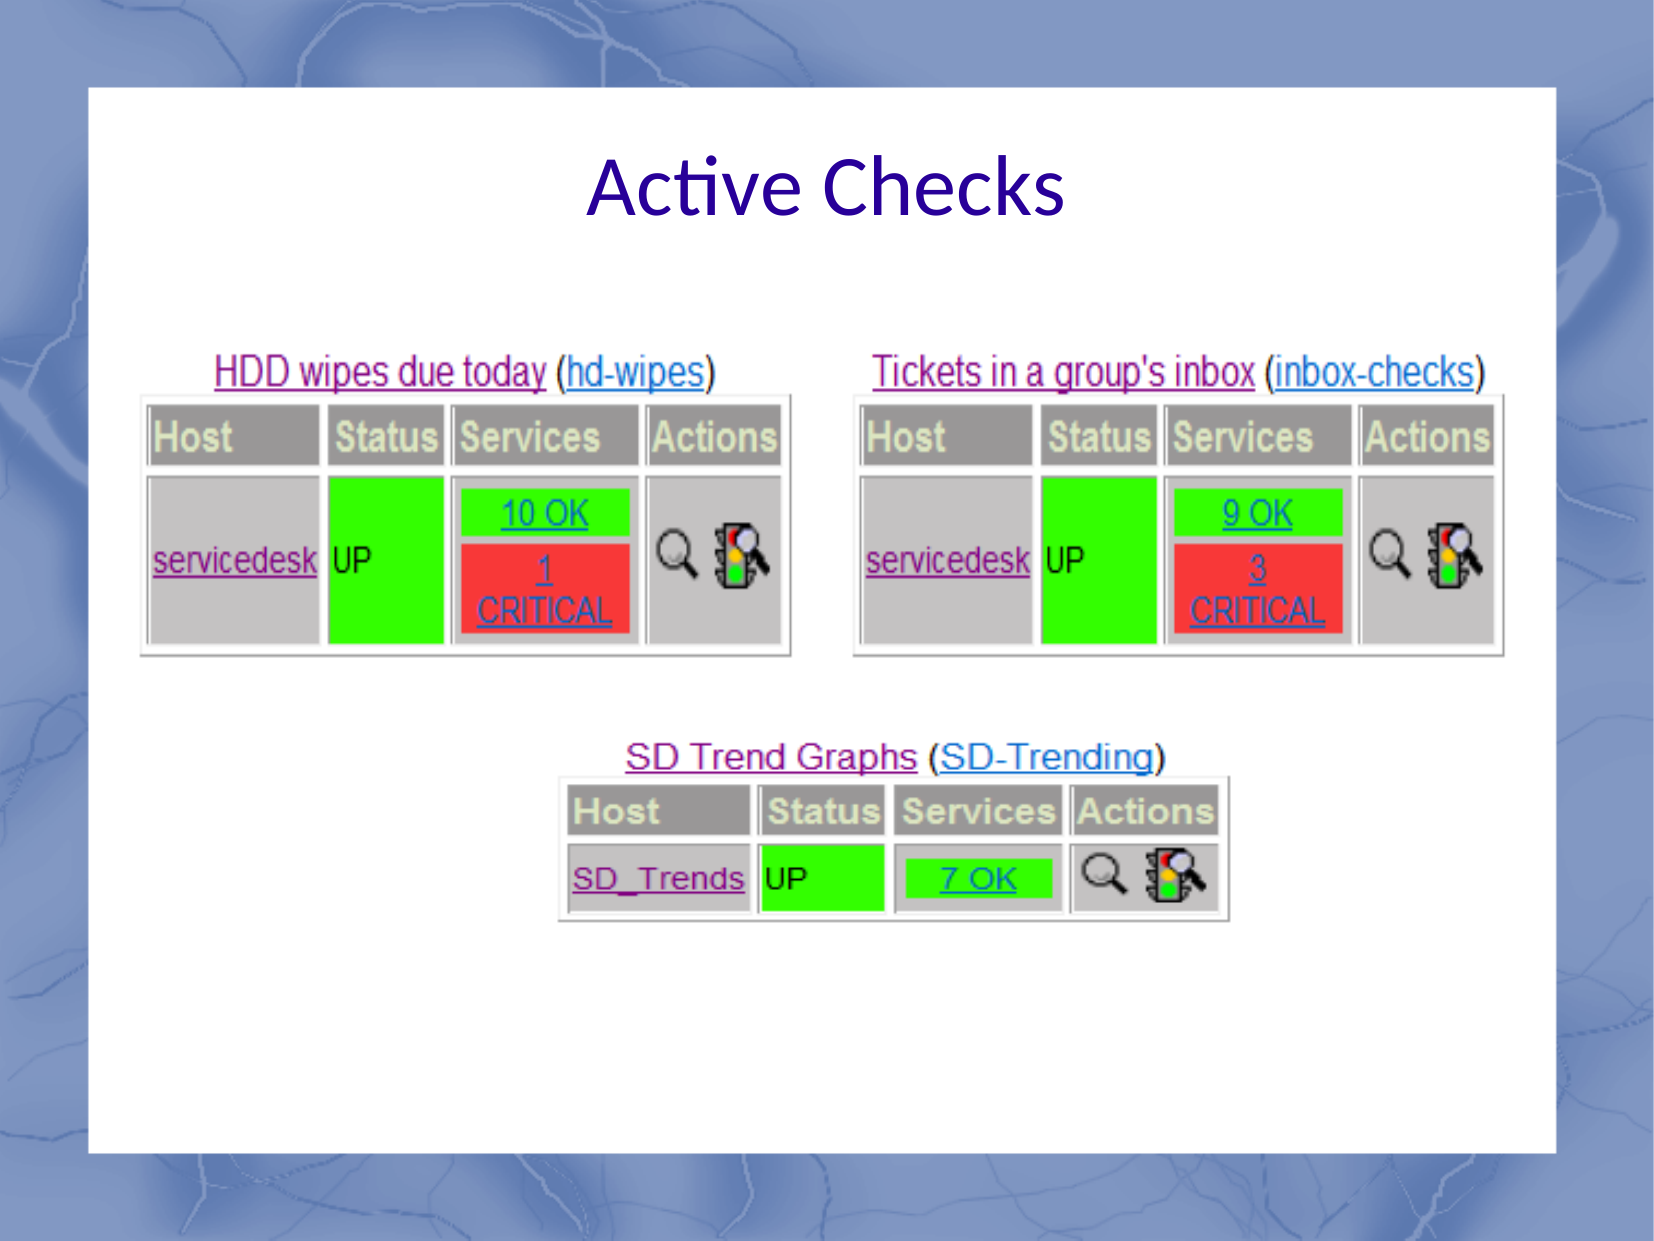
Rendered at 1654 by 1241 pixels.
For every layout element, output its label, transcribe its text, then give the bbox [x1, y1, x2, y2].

title Active Checks [118, 90, 1536, 224]
picture [0, 0, 1654, 1241]
